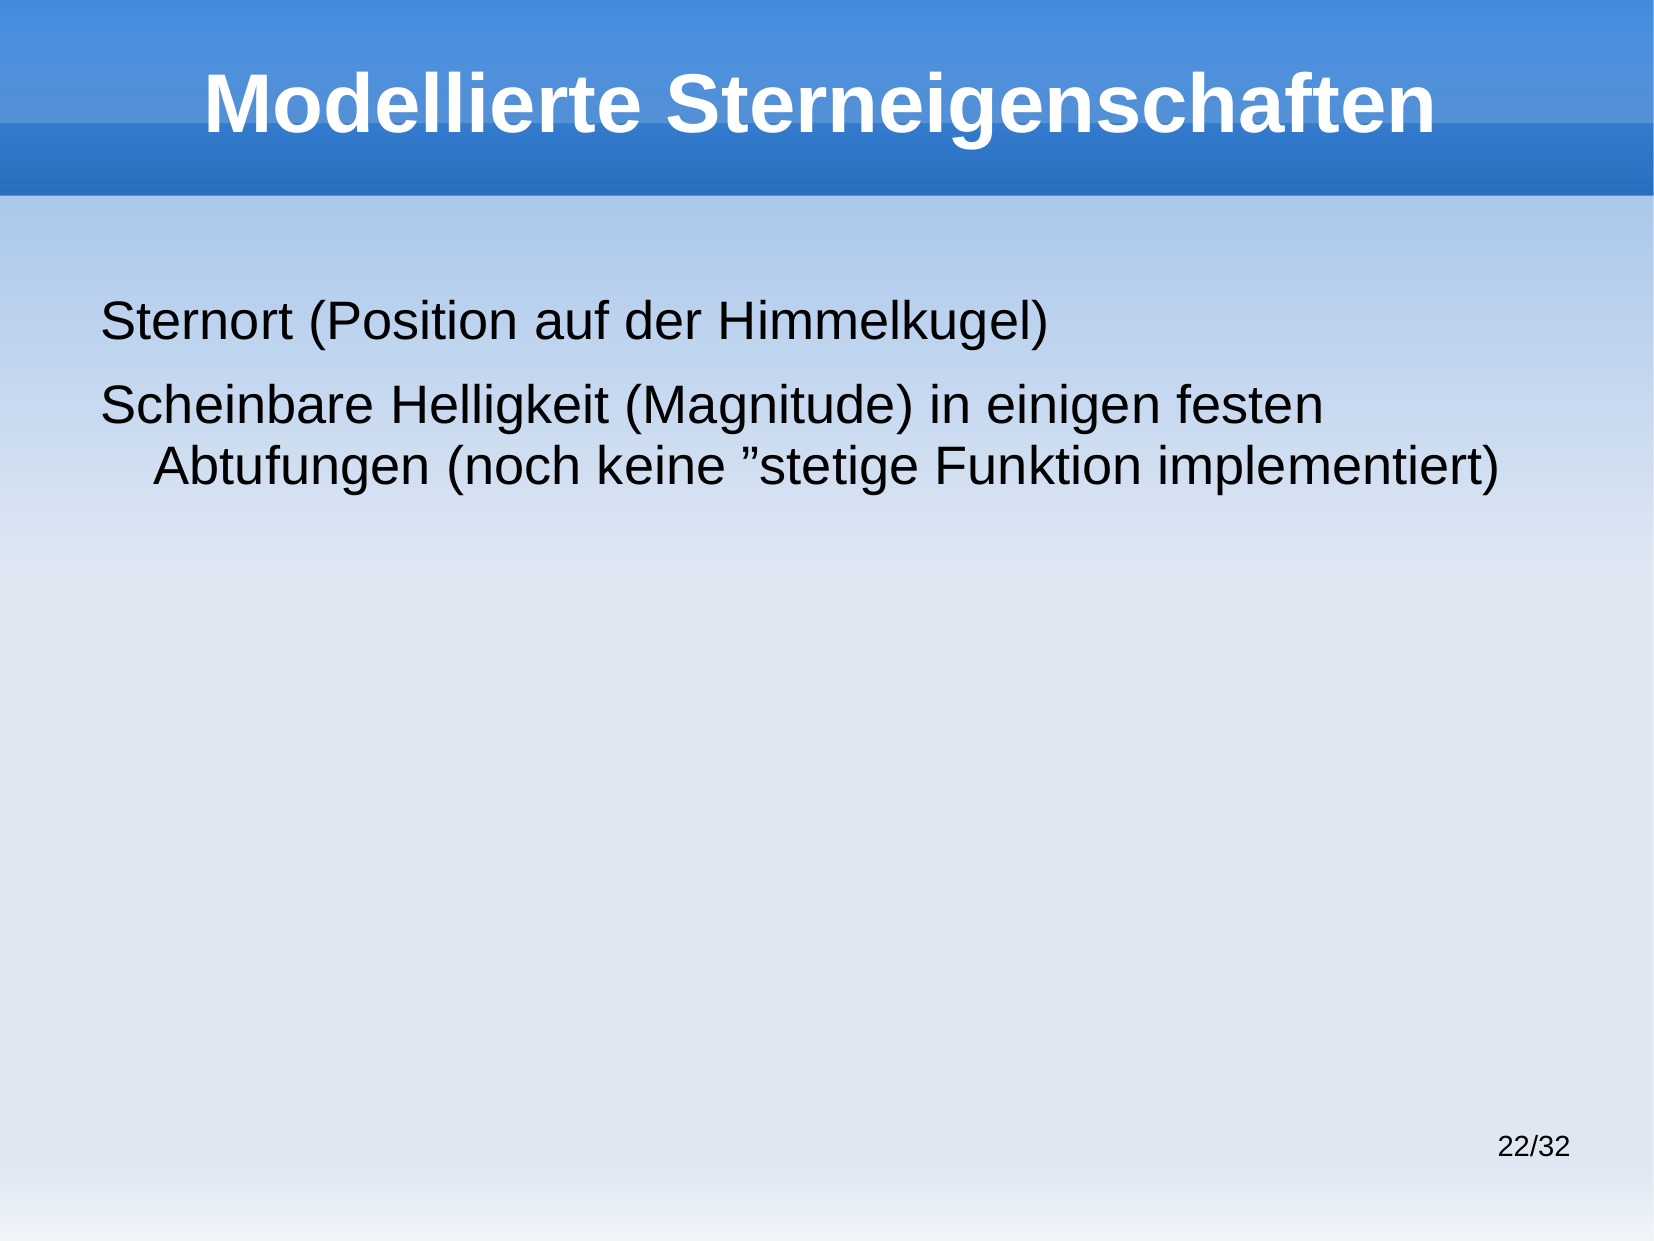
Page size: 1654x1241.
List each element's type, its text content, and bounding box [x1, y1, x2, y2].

list Sternort (Position auf der Himmelkugel) Scheinbare Helligkeit (Magnitude) in einigen festen Abtufungen (noch keine ”stetige Funktion implementiert) [82, 290, 1571, 1094]
picture [0, 0, 1654, 1241]
title Modellierte Sterneigenschaften [76, 7, 1565, 200]
